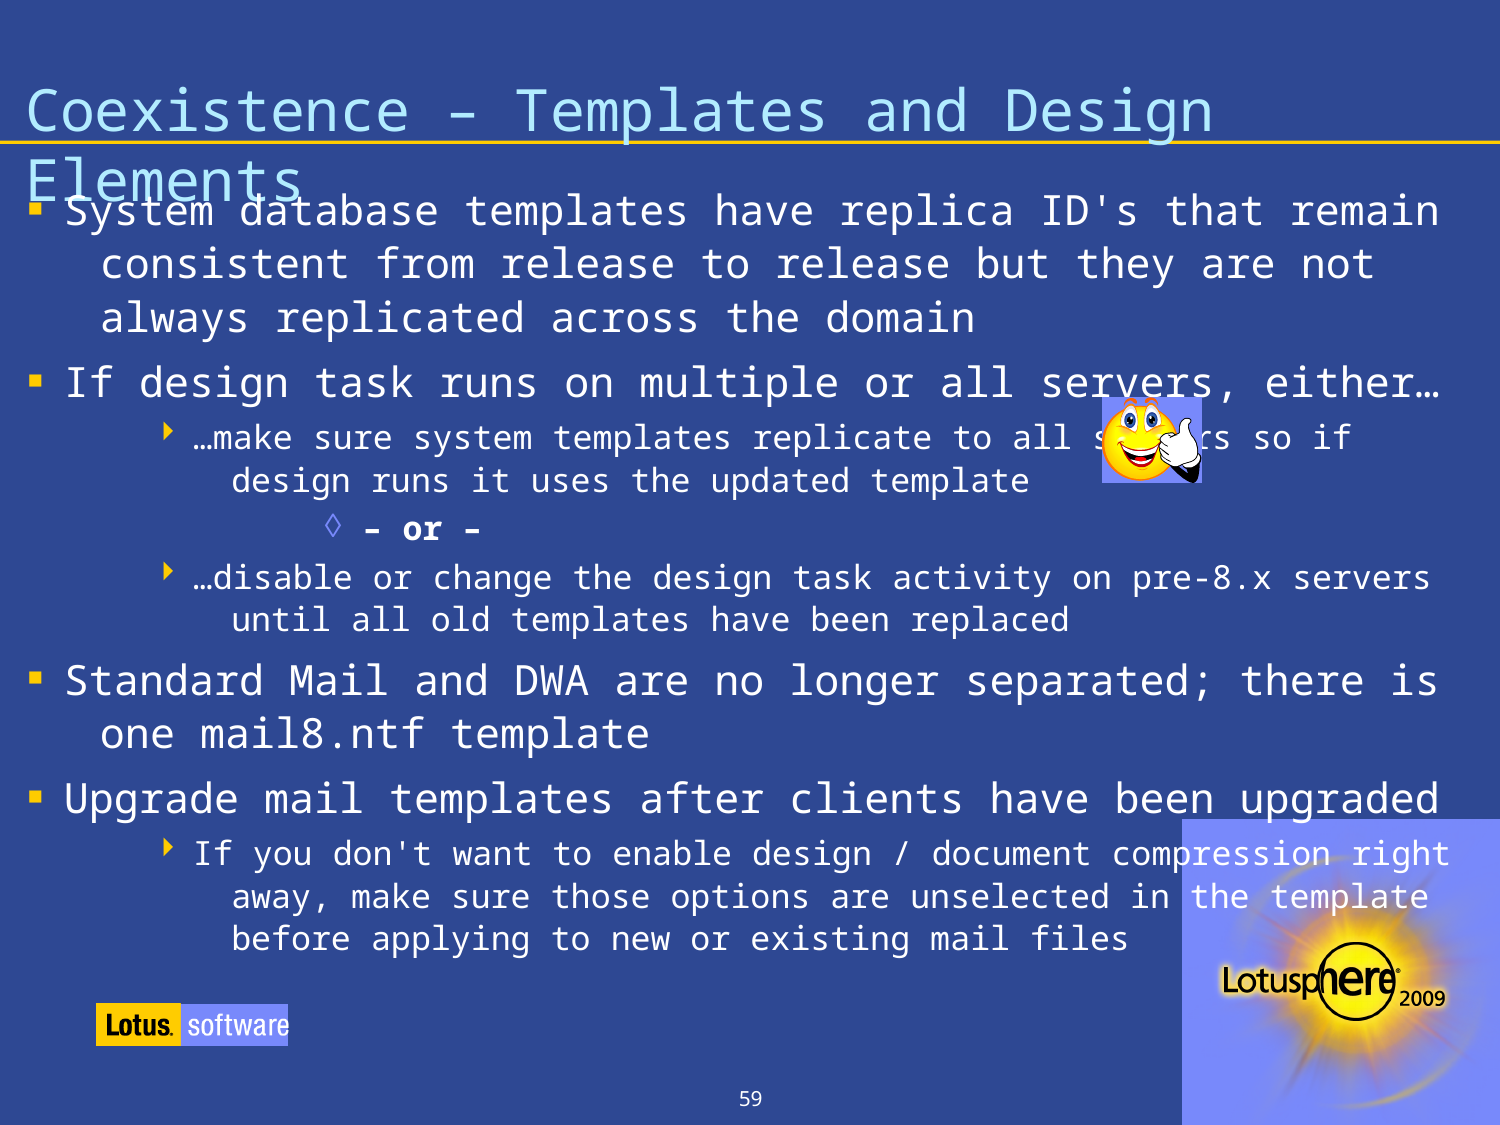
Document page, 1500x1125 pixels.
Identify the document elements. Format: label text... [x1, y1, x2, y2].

list System database templates have replica ID's that remain consistent from release to release but they are not always replicated across the domain If design task runs on multiple or all servers, either… …make sure system templates replicate to all servers so if design runs it uses the updated template – or – …disable or change the design task activity on pre-8.x servers until all old templates have been replaced Standard Mail and DWA are no longer separated; there is one mail8.ntf template Upgrade mail templates after clients have been upgraded If you don't want to enable design / document compression right away, make sure those options are unselected in the template before applying to new or existing mail files [24, 174, 1476, 1011]
title Coexistence – Templates and Design Elements [25, 74, 1476, 165]
picture [1181, 818, 1500, 1125]
picture [1101, 397, 1202, 484]
picture [96, 1011, 289, 1046]
